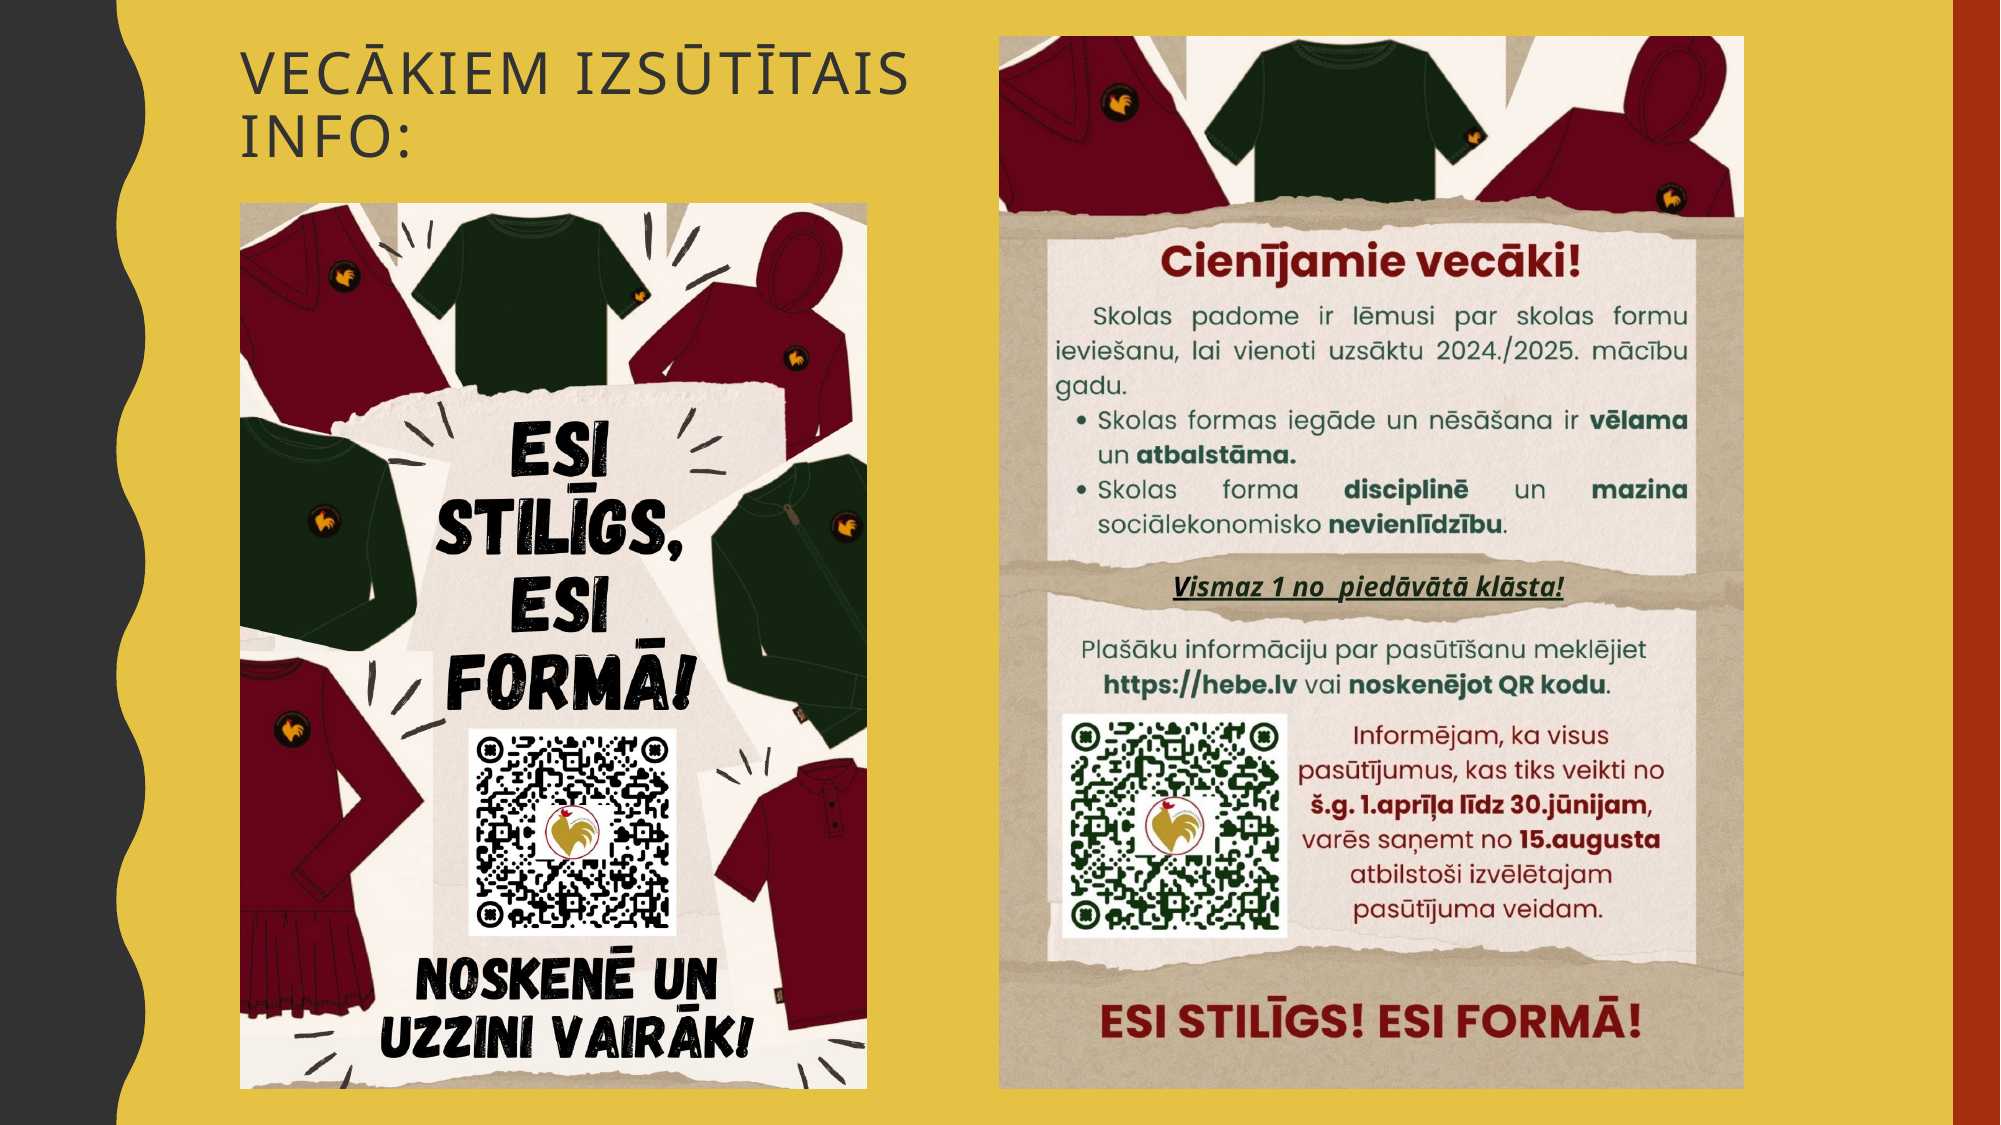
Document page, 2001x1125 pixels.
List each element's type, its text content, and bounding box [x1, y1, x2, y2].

picture [999, 36, 1744, 1089]
title Vecākiem izsūtītais info: [225, 36, 949, 96]
picture [240, 203, 867, 1089]
